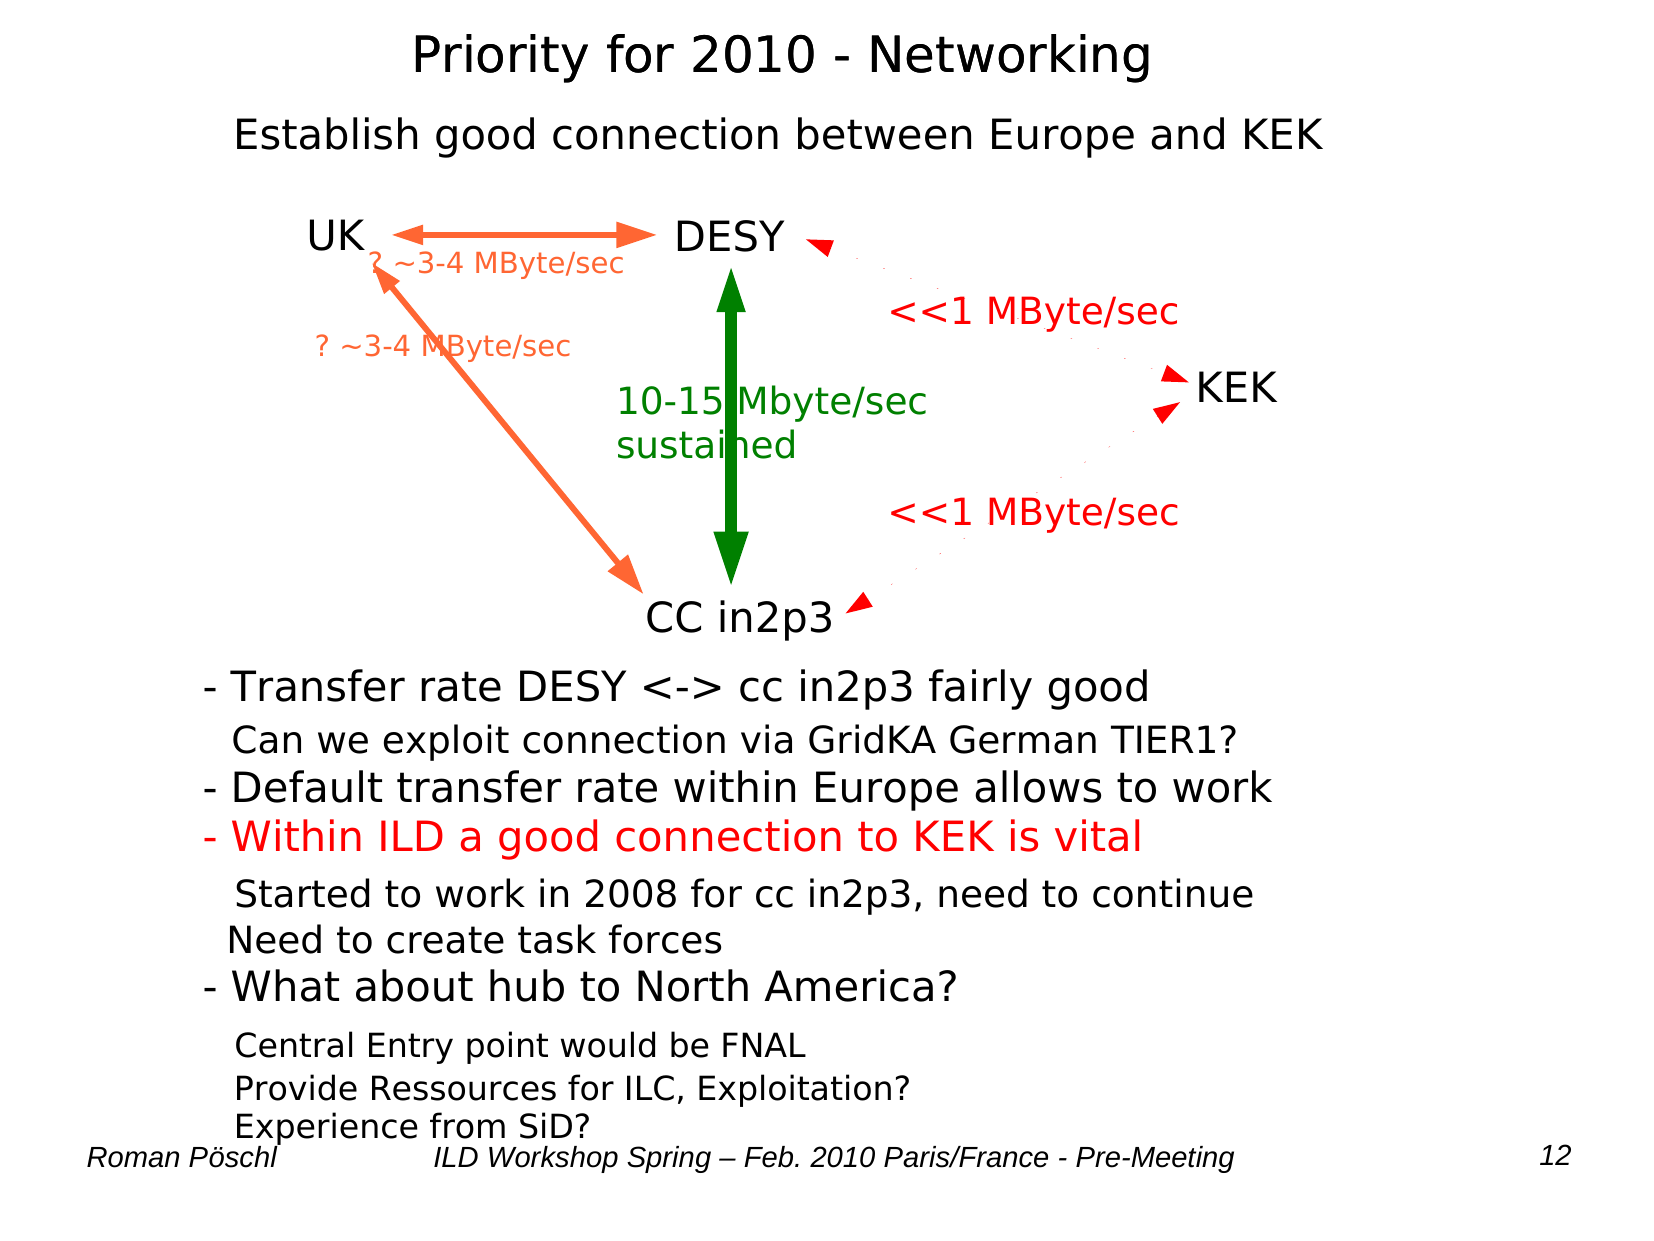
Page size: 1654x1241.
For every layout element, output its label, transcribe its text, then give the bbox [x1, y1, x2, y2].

text_box Establish good connection between Europe and KEK [233, 110, 1334, 160]
text_box ? ~3-4 MByte/sec [367, 246, 625, 281]
text_box - Transfer rate DESY <-> cc in2p3 fairly good Can we exploit connection via GridKA German TIER1? - Default transfer rate within Europe allows to work - Within ILD a good connection to KEK is vital Started to work in 2008 for cc in2p3, need to continue Need to create task forces - What about hub to North America? Central Entry point would be FNAL Provide Ressources for ILC, Exploitation? Experience from SiD? [202, 662, 1285, 1147]
text_box ? ~3-4 MByte/sec [314, 329, 572, 364]
text_box UK [306, 212, 365, 261]
text_box Priority for 2010 - Networking [411, 26, 1139, 85]
text_box KEK [1195, 364, 1291, 413]
text_box 10-15 Mbyte/sec sustained [616, 380, 935, 468]
text_box CC in2p3 [645, 593, 835, 643]
text_box DESY [673, 212, 785, 262]
text_box <<1 MByte/sec [887, 289, 1174, 334]
text_box <<1 MByte/sec [887, 490, 1175, 535]
